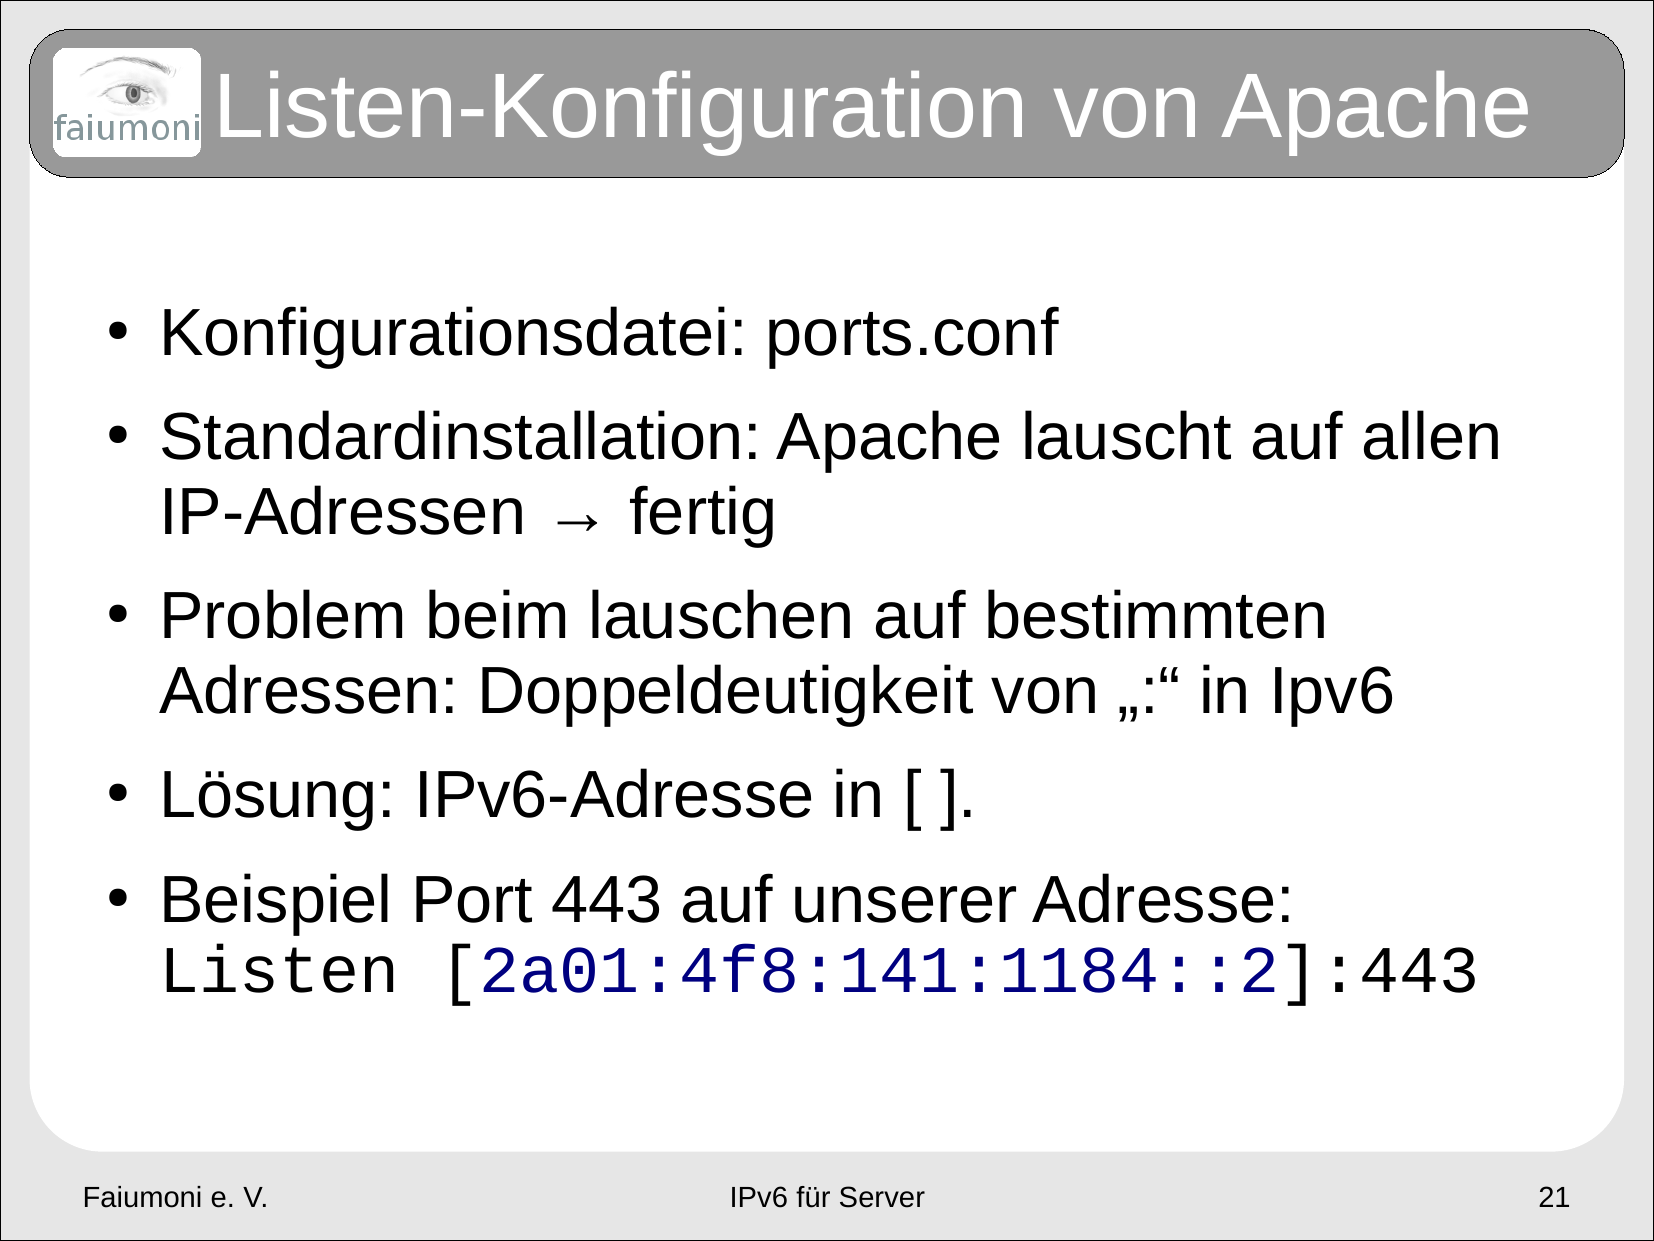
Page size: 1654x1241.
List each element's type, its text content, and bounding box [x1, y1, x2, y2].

picture [53, 48, 129, 157]
title Listen-Konfiguration von Apache [129, 2, 1619, 210]
list Konfigurationsdatei: ports.conf Standardinstallation: Apache lauscht auf allen IP-Adressen → fertig Problem beim lauschen auf bestimmten Adressen: Doppeldeutigkeit von „:“ in Ipv6 Lösung: IPv6-Adresse in [ ]. Beispiel Port 443 auf unserer Adresse: Listen [2a01:4f8:141:1184::2]:443 [88, 295, 1577, 1114]
